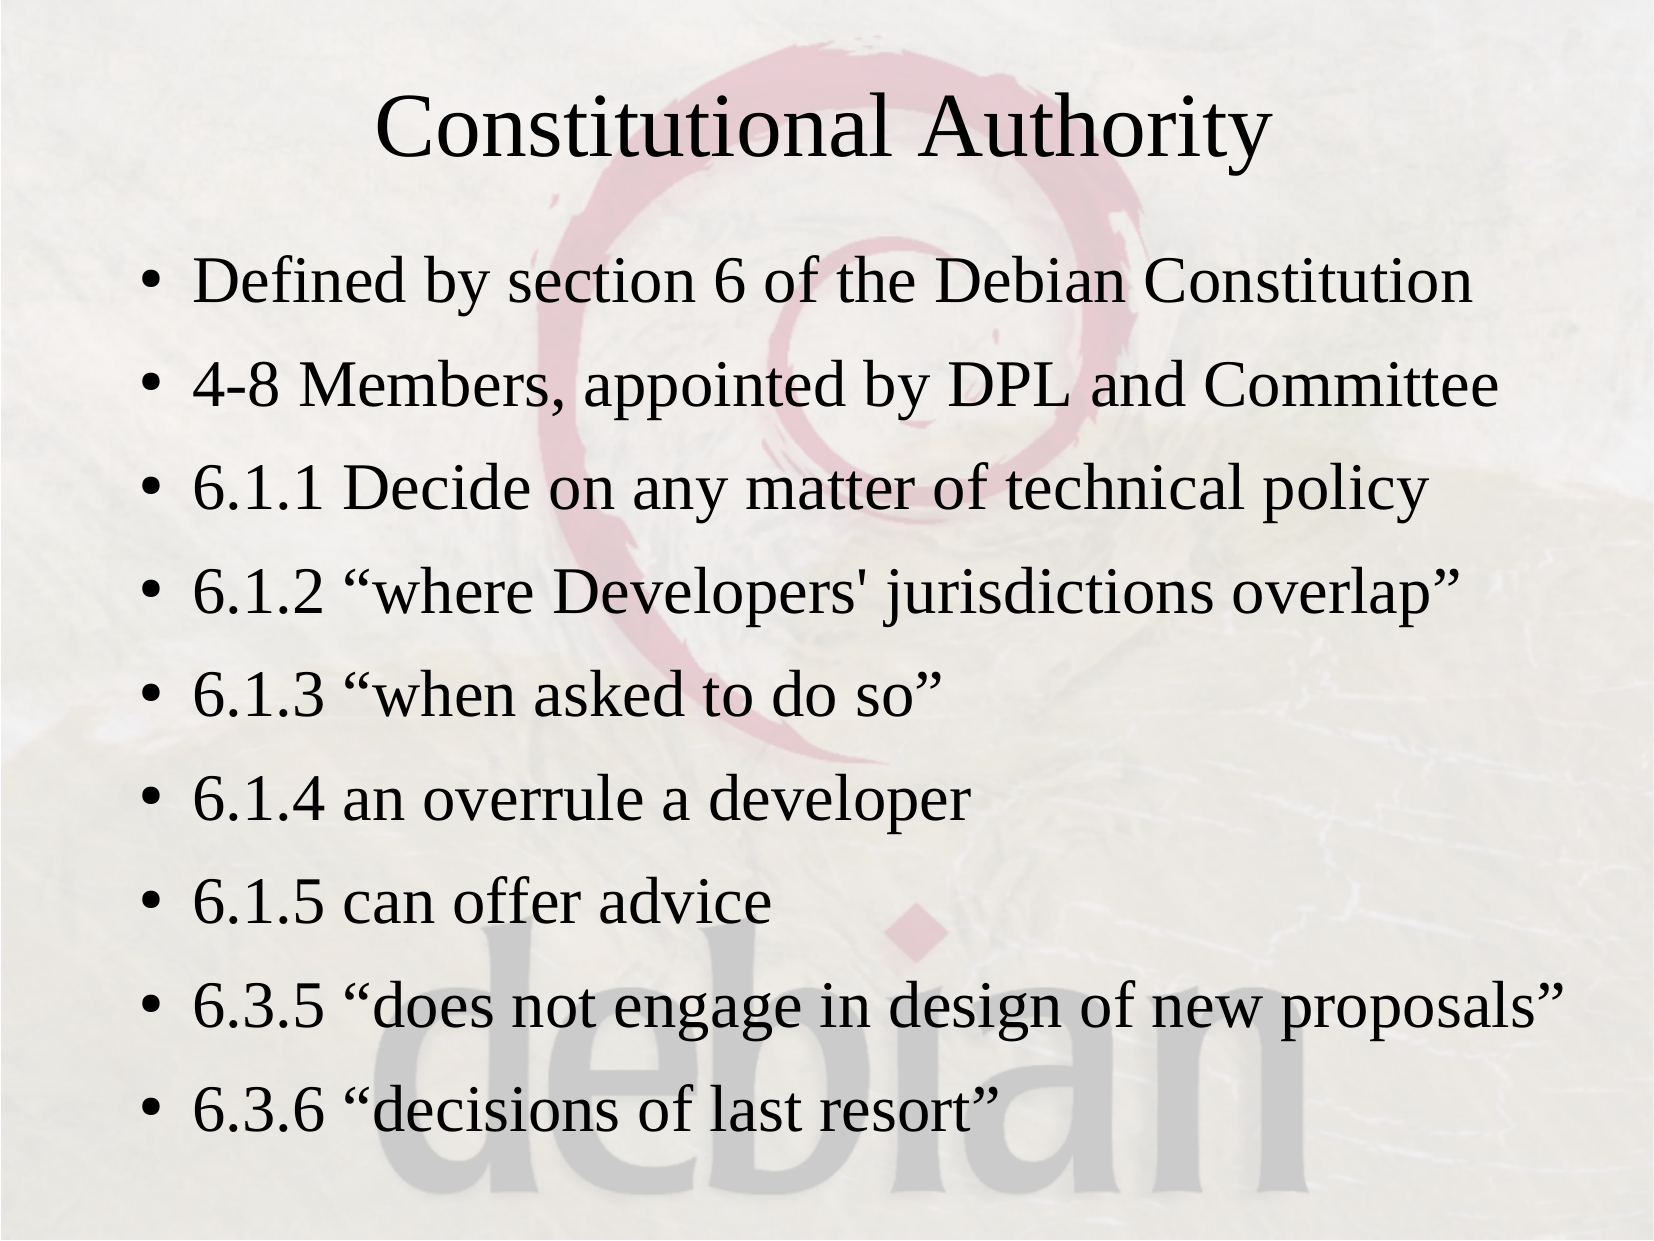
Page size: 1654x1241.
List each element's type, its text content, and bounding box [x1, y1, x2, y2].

list Defined by section 6 of the Debian Constitution 4-8 Members, appointed by DPL and Committee 6.1.1 Decide on any matter of technical policy 6.1.2 “where Developers' jurisdictions overlap” 6.1.3 “when asked to do so” 6.1.4 an overrule a developer 6.1.5 can offer advice 6.3.5 “does not engage in design of new proposals” 6.3.6 “decisions of last resort” [121, 242, 1594, 1146]
title Constitutional Authority [119, 22, 1532, 230]
picture [1, 0, 1654, 1240]
